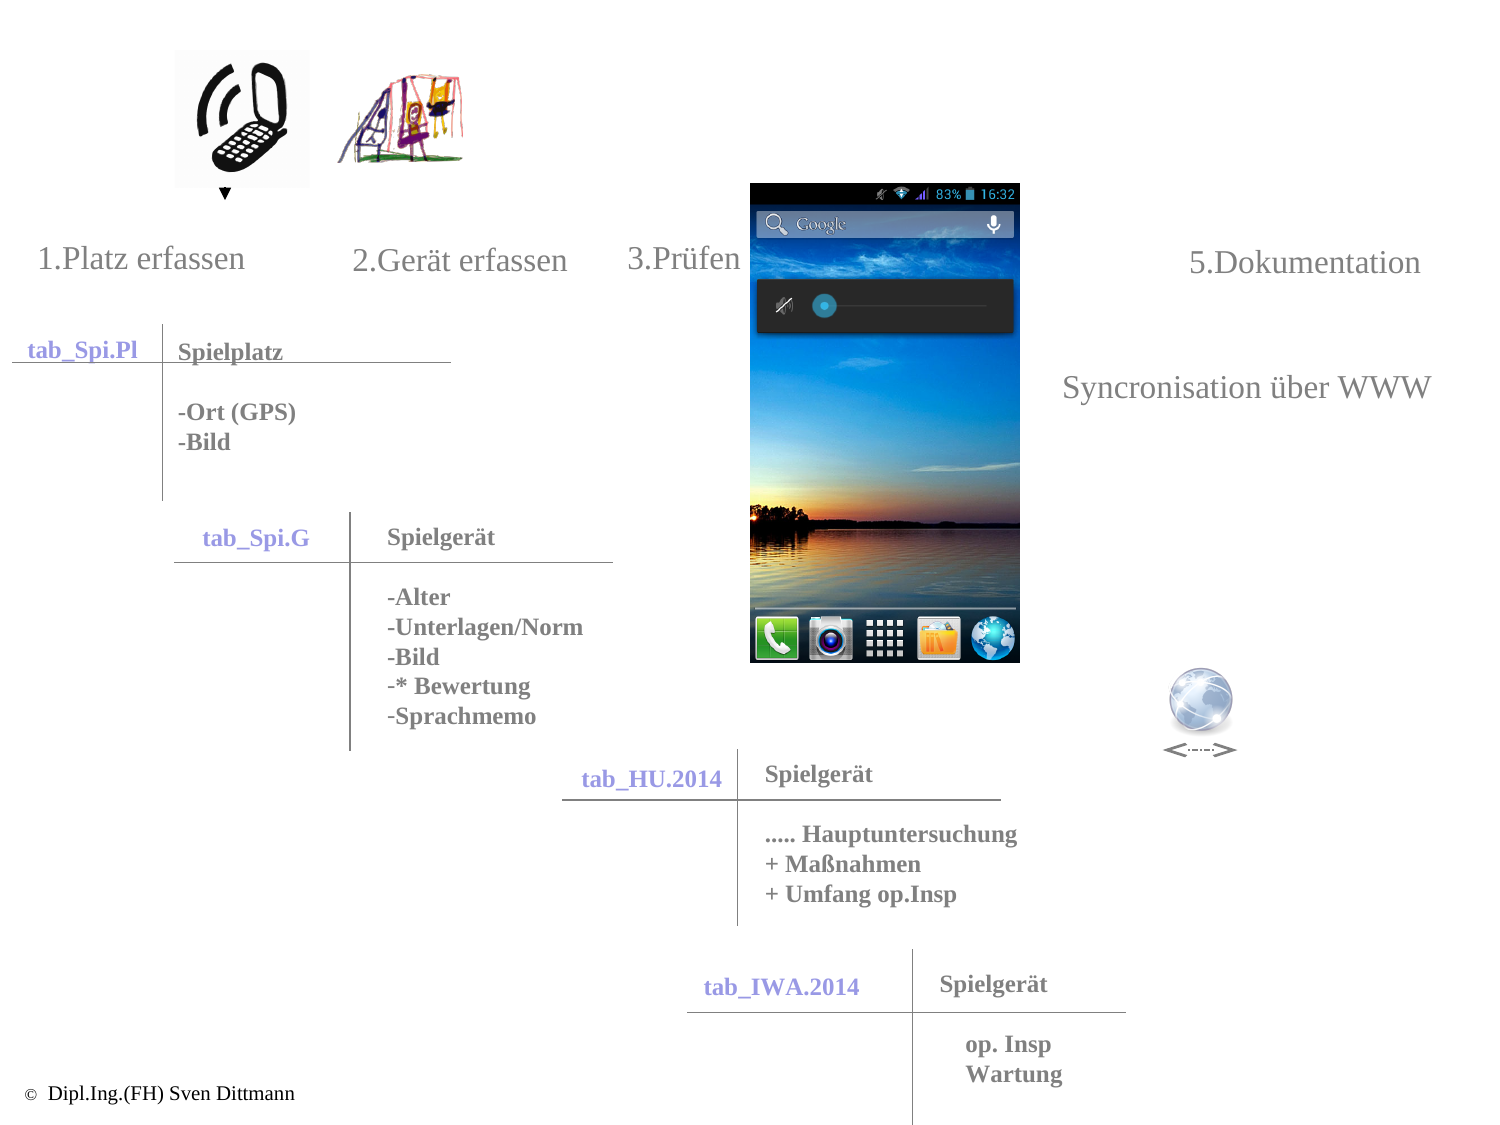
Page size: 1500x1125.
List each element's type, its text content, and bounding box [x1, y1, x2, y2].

picture [750, 183, 1020, 663]
picture [337, 74, 463, 163]
text_box [0, 199, 1500, 1125]
picture [174, 50, 310, 188]
text_box © Dipl.Ing.(FH) Sven Dittmann [9, 1072, 310, 1113]
